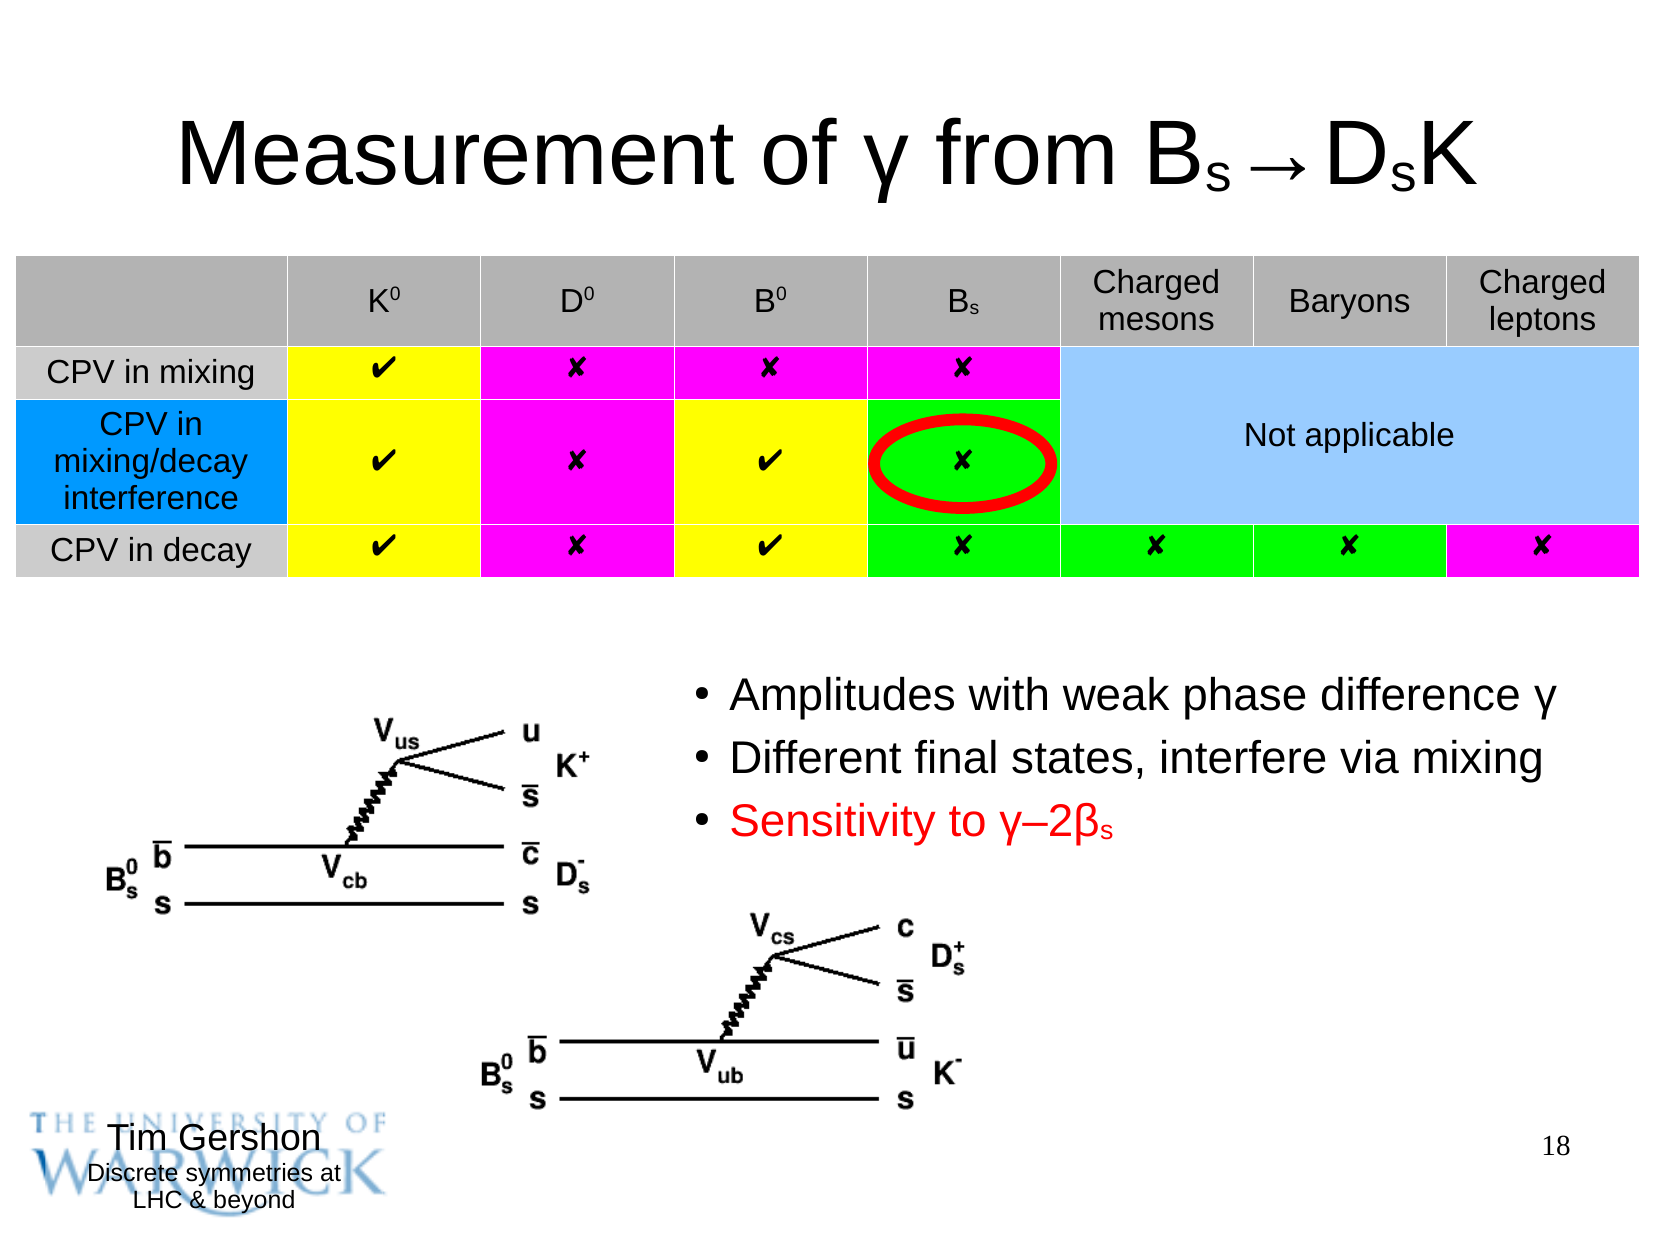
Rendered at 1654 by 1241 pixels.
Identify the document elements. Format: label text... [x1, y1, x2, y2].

table_cell Not applicable [1061, 347, 1639, 524]
table_cell ✘ [675, 347, 867, 399]
table_cell ✘ [868, 400, 1060, 524]
table_cell CPV in mixing [16, 347, 287, 399]
table_header K0 [288, 256, 480, 346]
table_cell CPV in mixing/decay interference [16, 400, 287, 524]
table_header D0 [481, 256, 674, 346]
table_cell ✘ [481, 400, 674, 524]
picture [19, 1106, 406, 1232]
table_header B0 [675, 256, 867, 346]
table_cell ✘ [868, 525, 1060, 577]
table_cell ✘ [868, 347, 1060, 399]
table_cell ✘ [881, 426, 1045, 502]
table_cell ✔ [288, 347, 480, 399]
table_cell ✘ [1254, 525, 1446, 577]
text_box Amplitudes with weak phase difference γ Different final states, interfere via mixing Sensitivity to γ–2βs [643, 661, 1654, 869]
table_cell ✘ [1061, 525, 1253, 577]
table_cell ✔ [288, 525, 480, 577]
table_cell ✔ [288, 400, 480, 524]
text_box Tim Gershon Discrete symmetries at LHC & beyond [45, 1108, 383, 1222]
table_cell ✔ [675, 400, 867, 524]
table_cell ✘ [481, 347, 674, 399]
table_cell ✘ [481, 525, 674, 577]
table_header Charged leptons [1447, 256, 1639, 346]
table_header Bs [868, 256, 1060, 346]
picture [79, 684, 986, 1166]
title Measurement of γ from Bs→DsK [82, 56, 1571, 250]
table_header Charged mesons [1061, 256, 1253, 346]
table_cell ✘ [1447, 525, 1639, 577]
table_cell CPV in decay [16, 525, 287, 577]
table_cell ✔ [675, 525, 867, 577]
table_header Baryons [1254, 256, 1446, 346]
table_header [16, 256, 287, 346]
